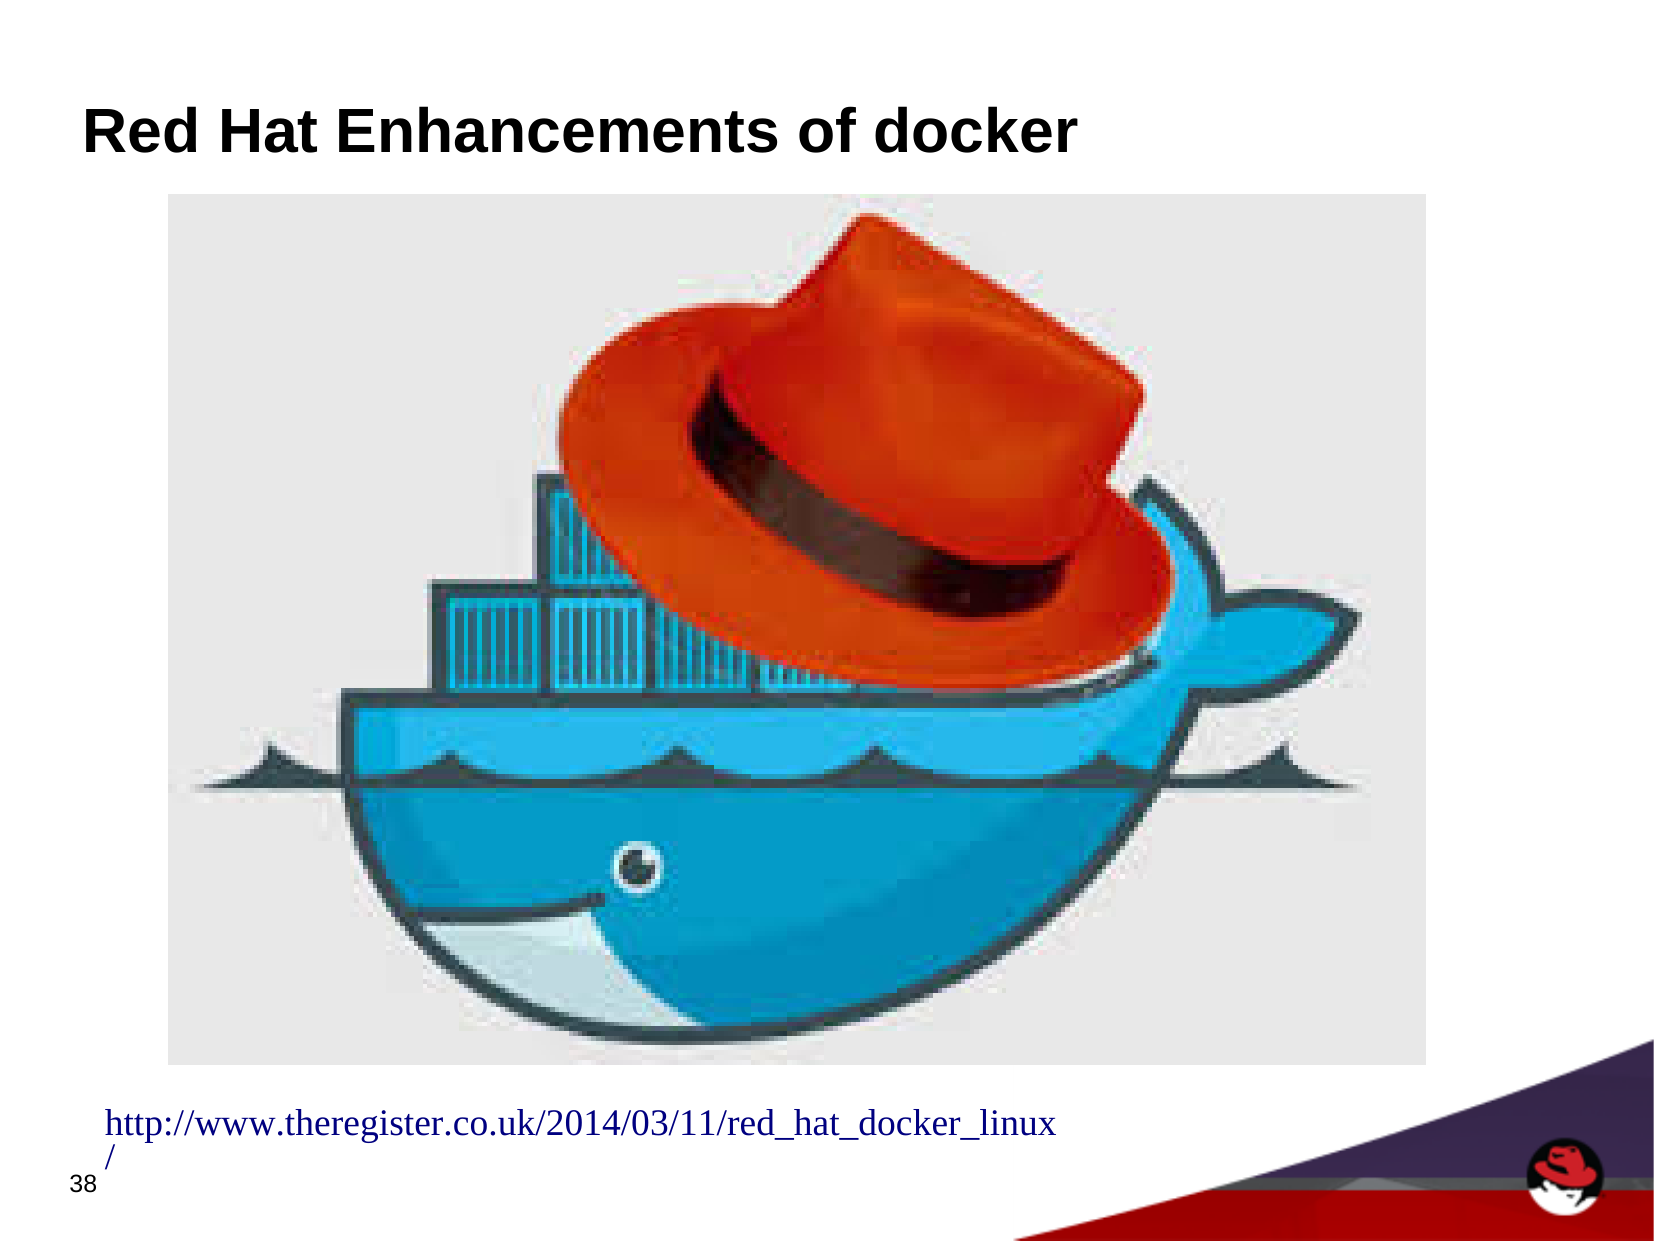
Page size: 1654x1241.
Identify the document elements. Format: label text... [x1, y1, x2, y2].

picture [168, 194, 1654, 1241]
text_box http://www.theregister.co.uk/2014/03/11/red_hat_docker_linux/ [90, 1095, 1077, 1155]
title Red Hat Enhancements of docker [82, 37, 1571, 226]
